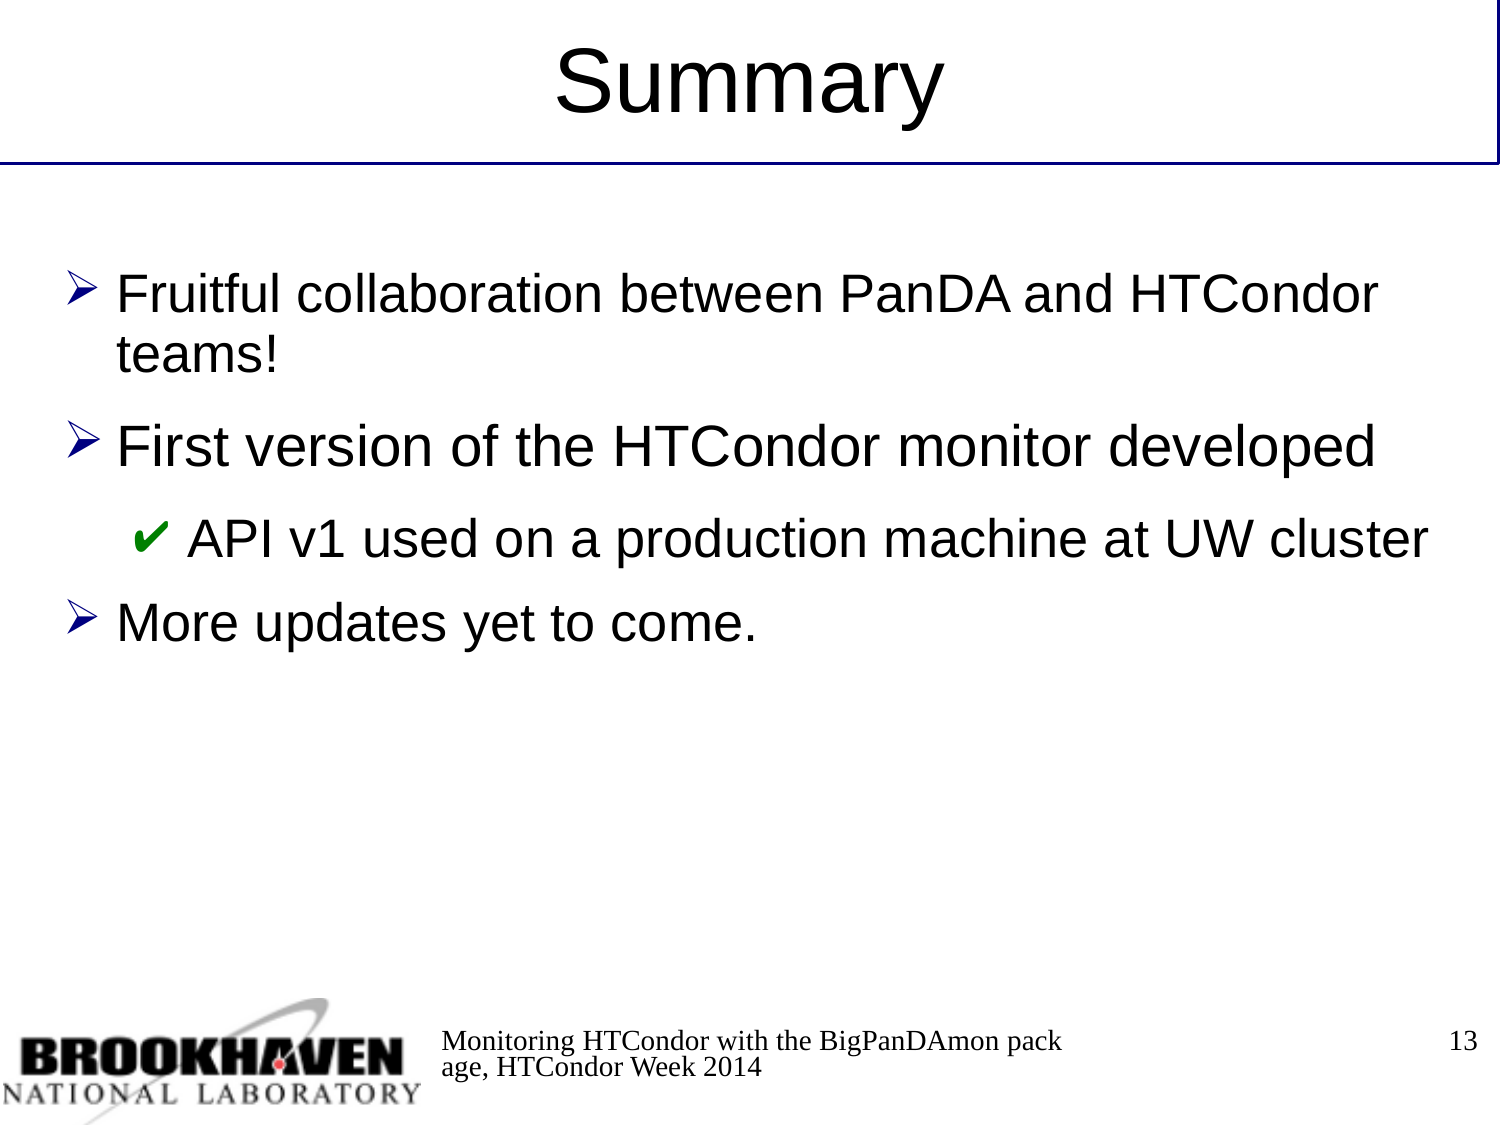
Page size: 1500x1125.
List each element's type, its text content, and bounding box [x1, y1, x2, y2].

picture [3, 998, 421, 1125]
list Fruitful collaboration between PanDA and HTCondor teams! First version of the HTCondor monitor developed API v1 used on a production machine at UW cluster More updates yet to come. [45, 263, 1457, 916]
title Summary [75, 27, 1425, 134]
